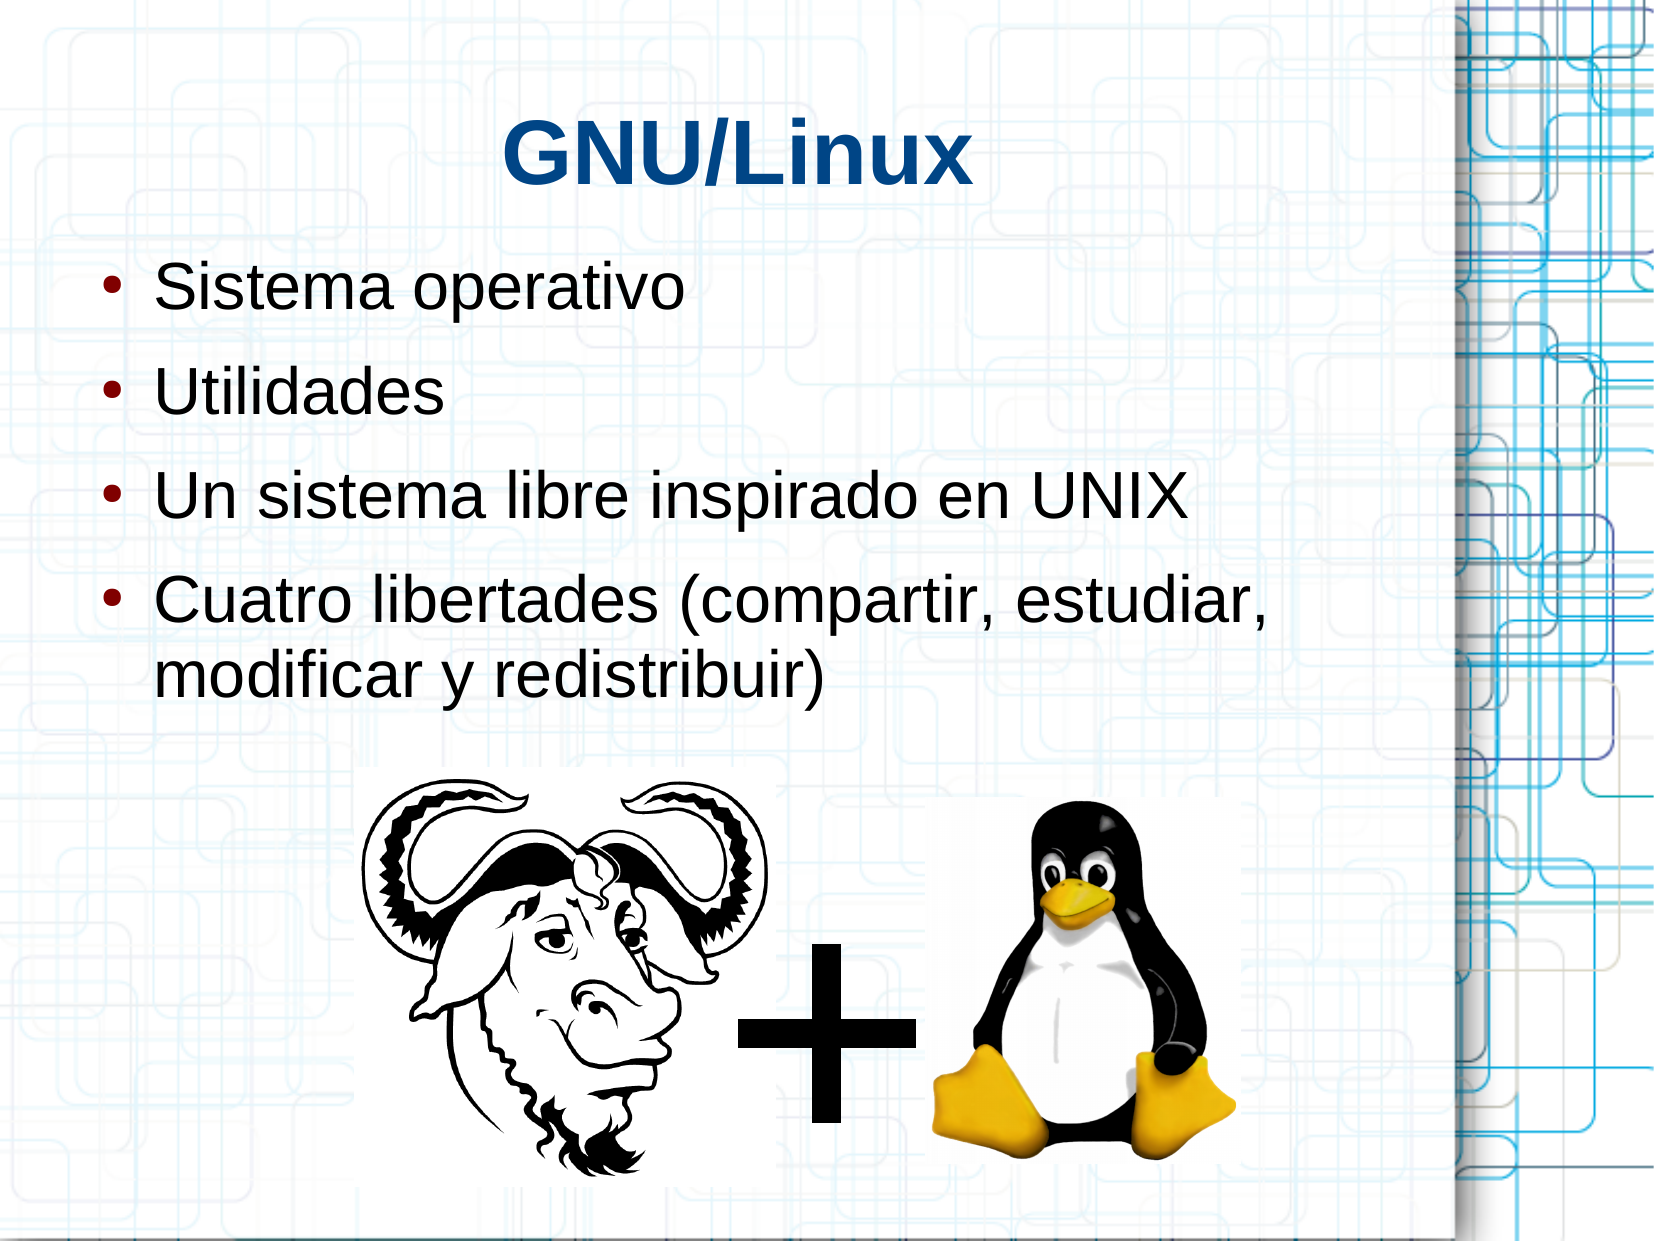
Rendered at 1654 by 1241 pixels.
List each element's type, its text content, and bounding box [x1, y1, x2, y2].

picture [0, 0, 1654, 1241]
list Sistema operativo Utilidades Un sistema libre inspirado en UNIX Cuatro libertades (compartir, estudiar, modificar y redistribuir) [82, 249, 1418, 1054]
title GNU/Linux [59, 56, 1418, 250]
text_box [738, 944, 916, 1123]
